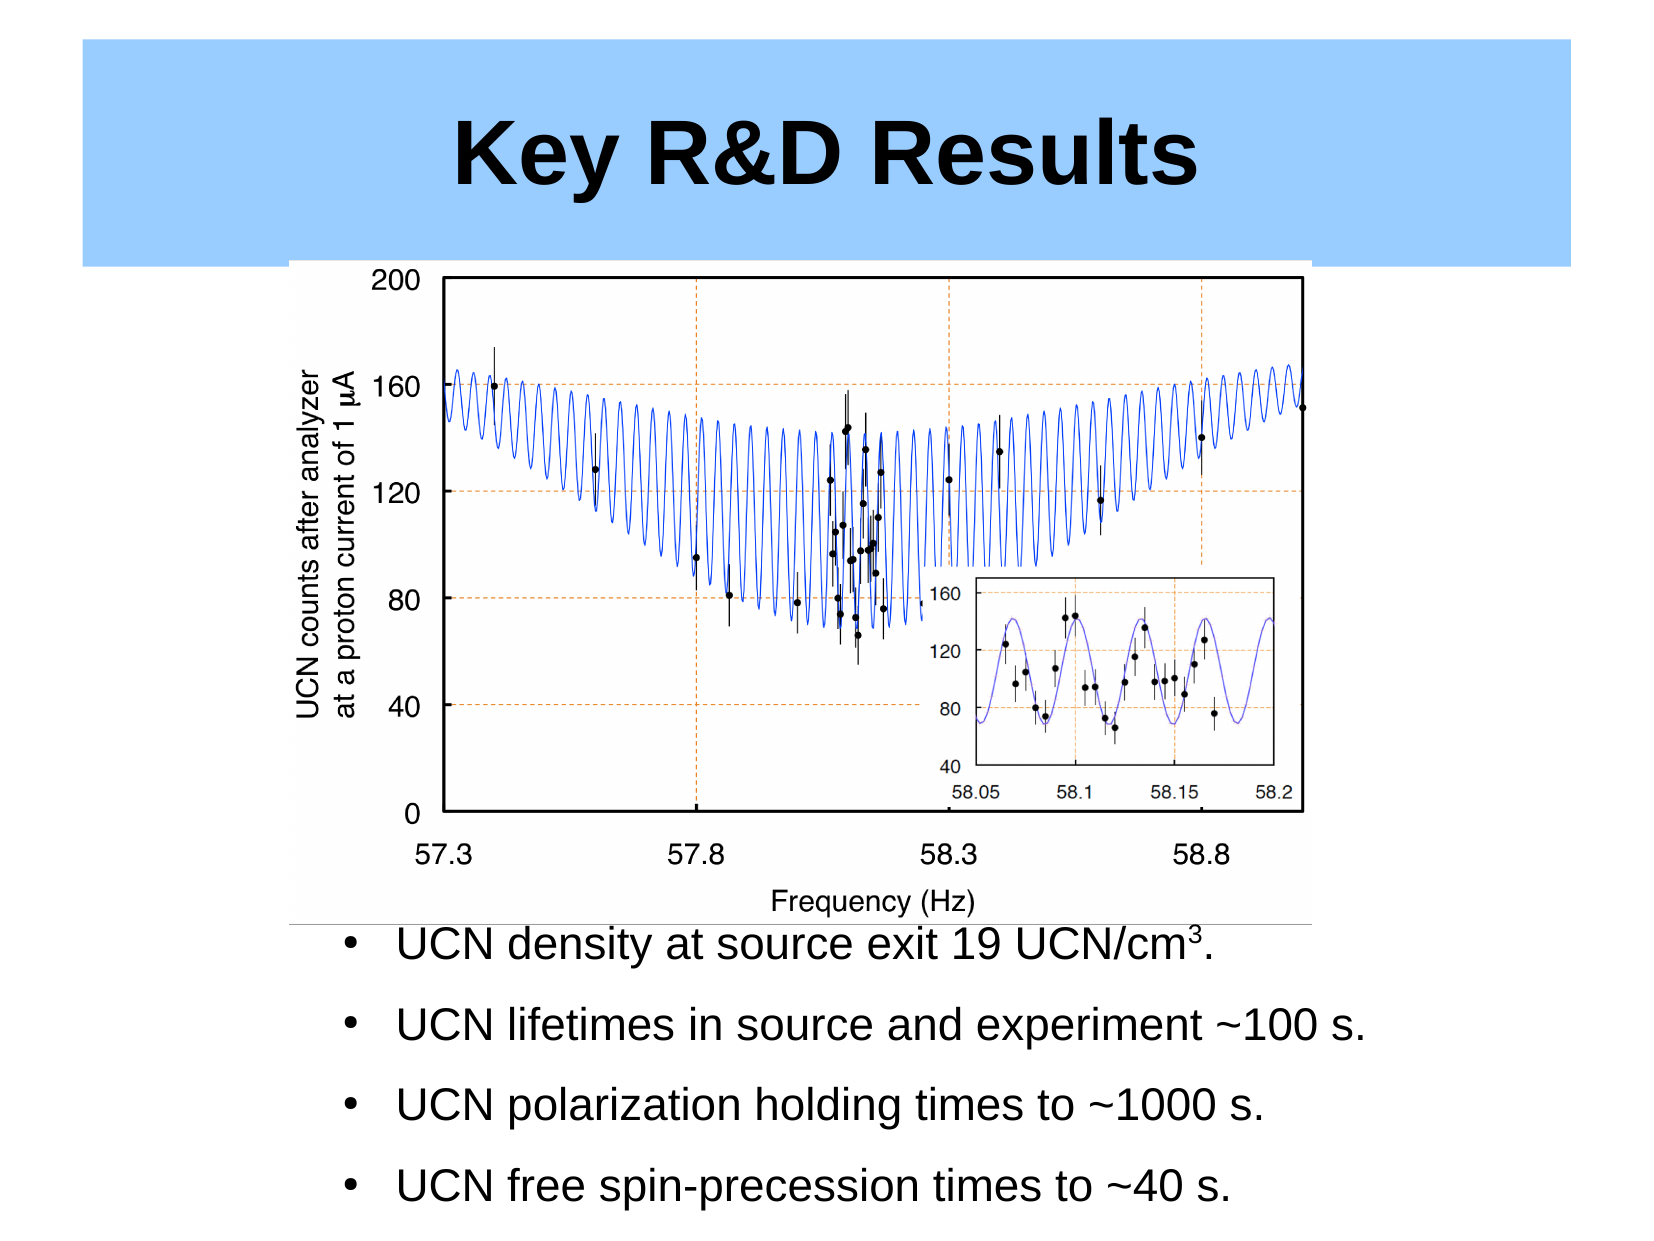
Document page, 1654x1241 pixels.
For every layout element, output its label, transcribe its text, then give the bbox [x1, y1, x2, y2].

title Key R&D Results [82, 39, 1571, 267]
list UCN density at source exit 19 UCN/cm3. UCN lifetimes in source and experiment ~100 s. UCN polarization holding times to ~1000 s. UCN free spin-precession times to ~40 s. [324, 917, 1371, 1235]
picture [289, 260, 1312, 925]
